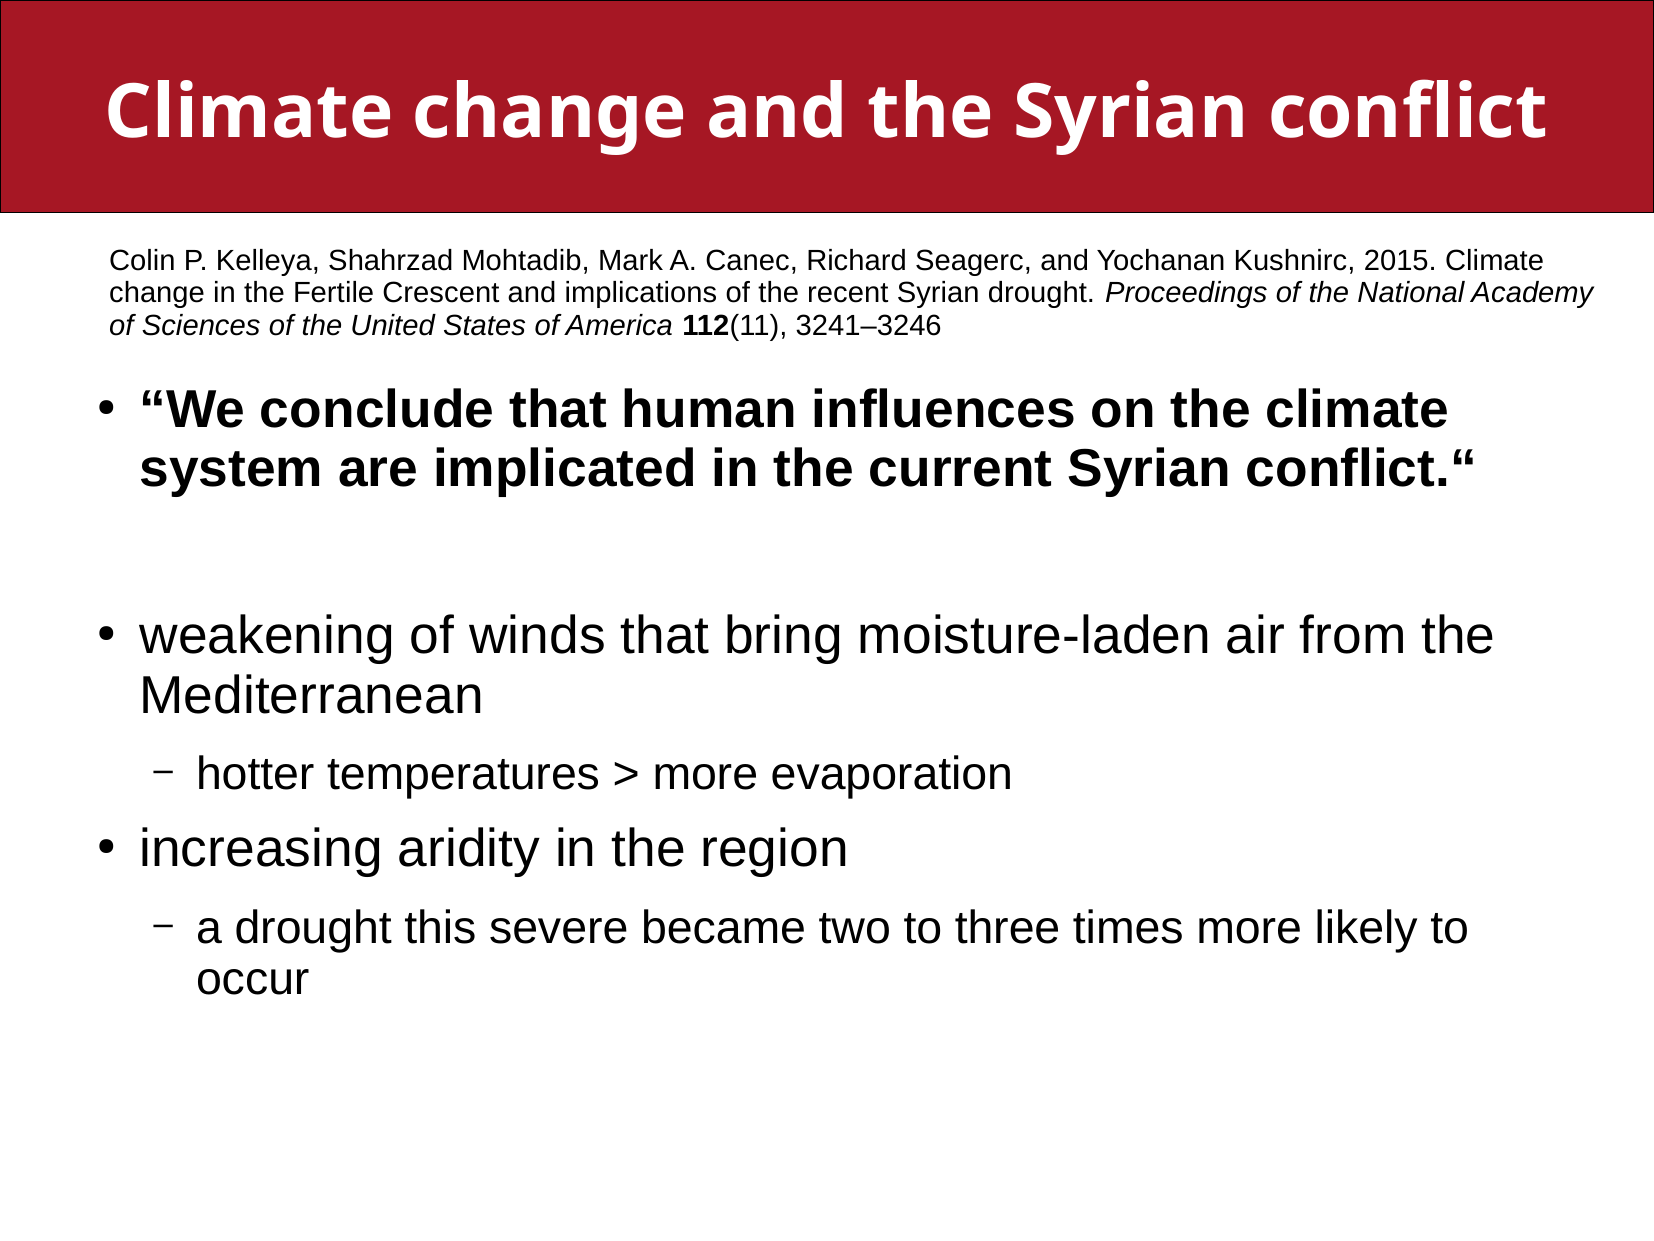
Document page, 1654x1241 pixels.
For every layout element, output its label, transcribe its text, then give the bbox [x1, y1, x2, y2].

text_box Colin P. Kelleya, Shahrzad Mohtadib, Mark A. Canec, Richard Seagerc, and Yochanan Kushnirc, 2015. Climate change in the Fertile Crescent and implications of the recent Syrian drought. Proceedings of the National Academy of Sciences of the United States of America 112(11), 3241–3246 [94, 236, 1630, 350]
list “We conclude that human influences on the climate system are implicated in the current Syrian conflict.“ weakening of winds that bring moisture-laden air from the Mediterranean hotter temperatures > more evaporation increasing aridity in the region a drought this severe became two to three times more likely to occur [82, 295, 1571, 1015]
title Climate change and the Syrian conflict [70, 27, 1583, 189]
